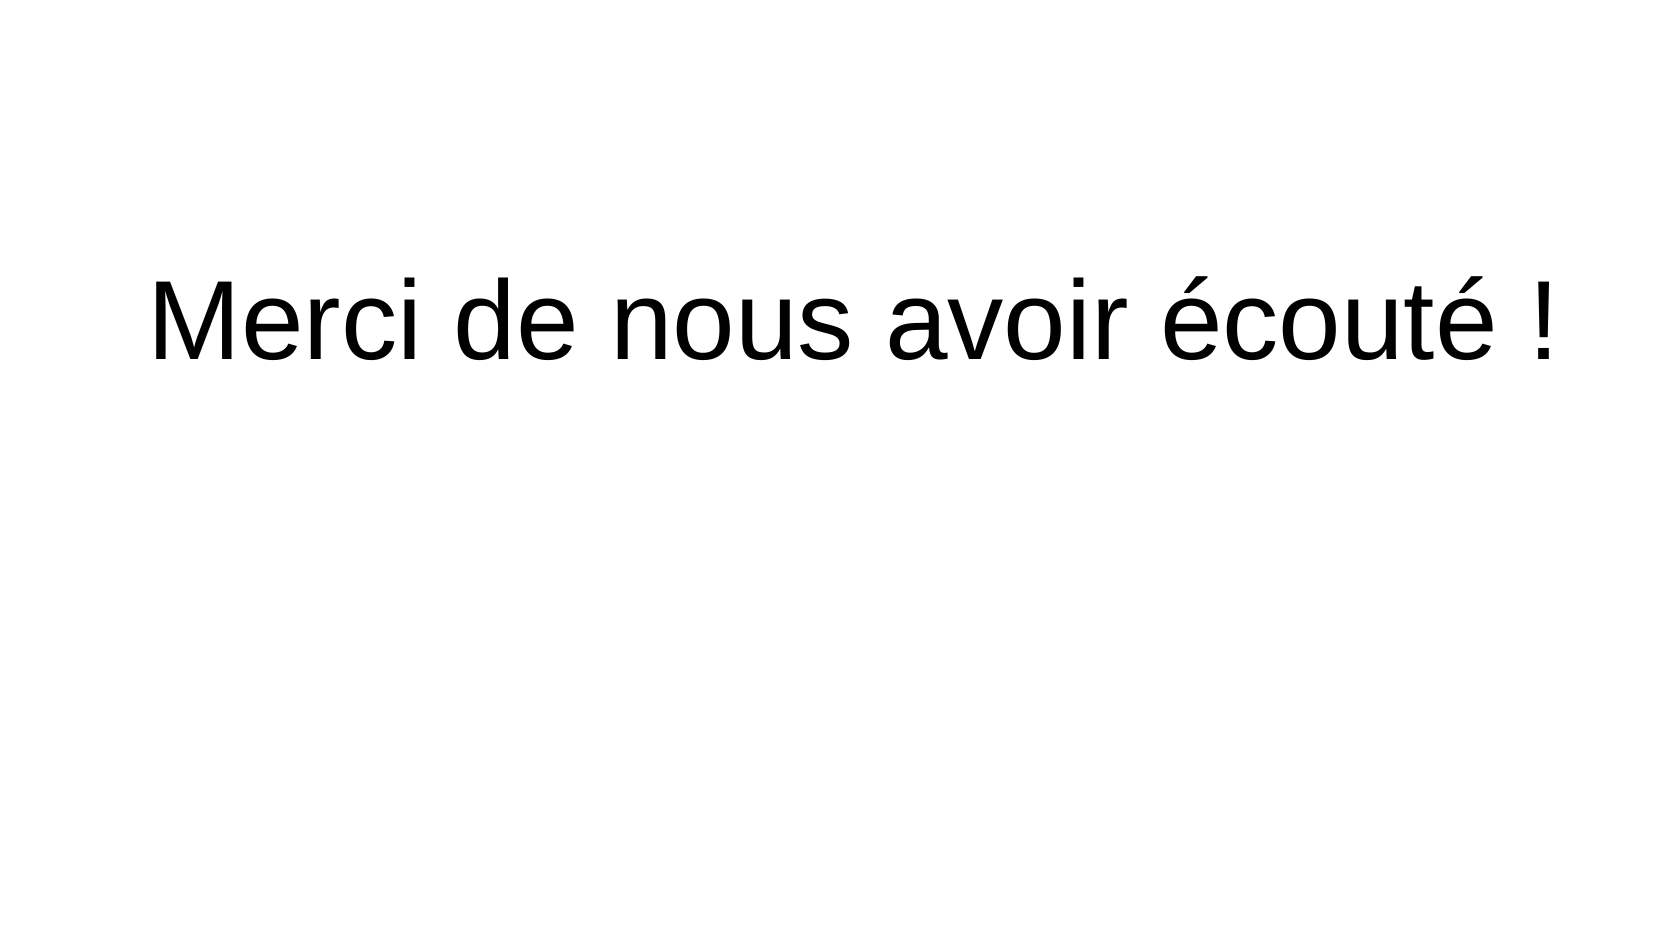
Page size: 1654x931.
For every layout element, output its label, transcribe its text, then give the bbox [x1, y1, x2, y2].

list Merci de nous avoir écouté ! [76, 257, 1565, 798]
